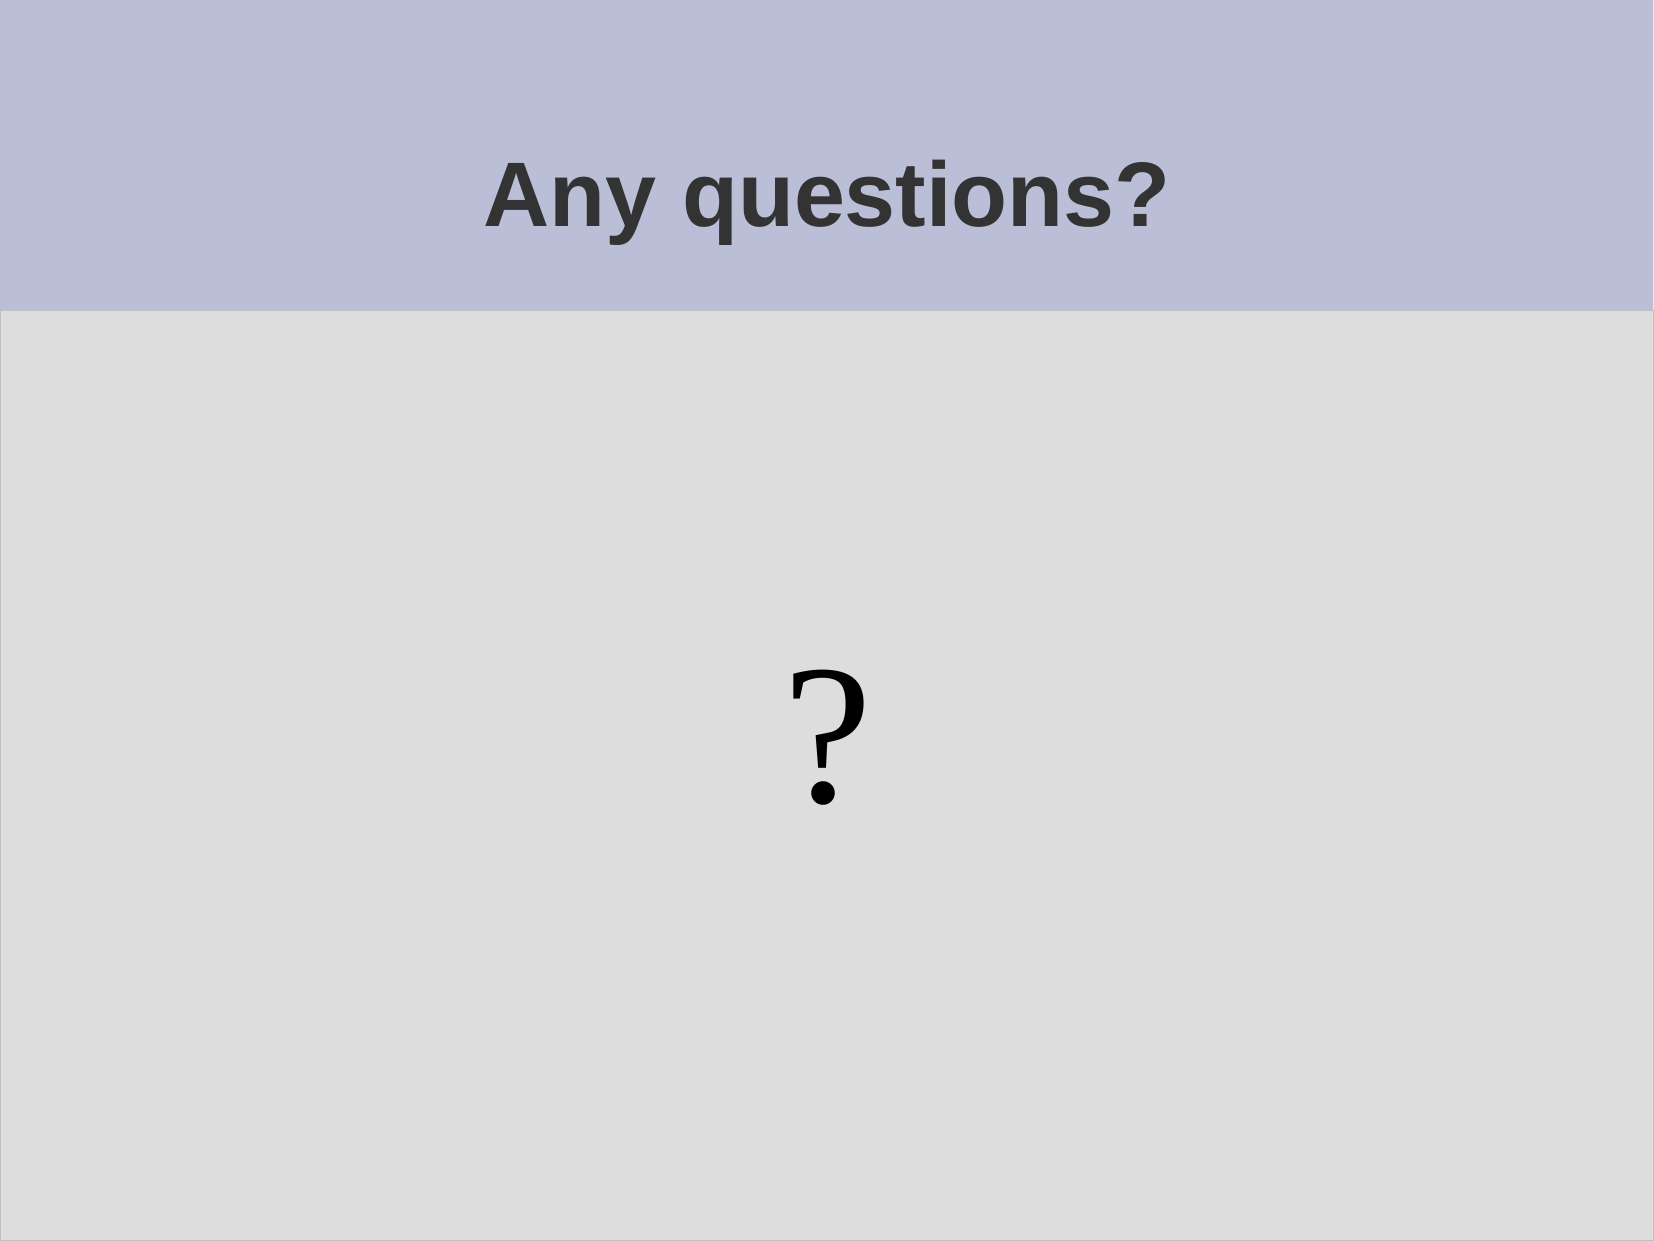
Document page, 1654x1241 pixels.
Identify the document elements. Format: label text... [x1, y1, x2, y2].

subtitle ? [121, 344, 1534, 1127]
title Any questions? [121, 91, 1534, 299]
